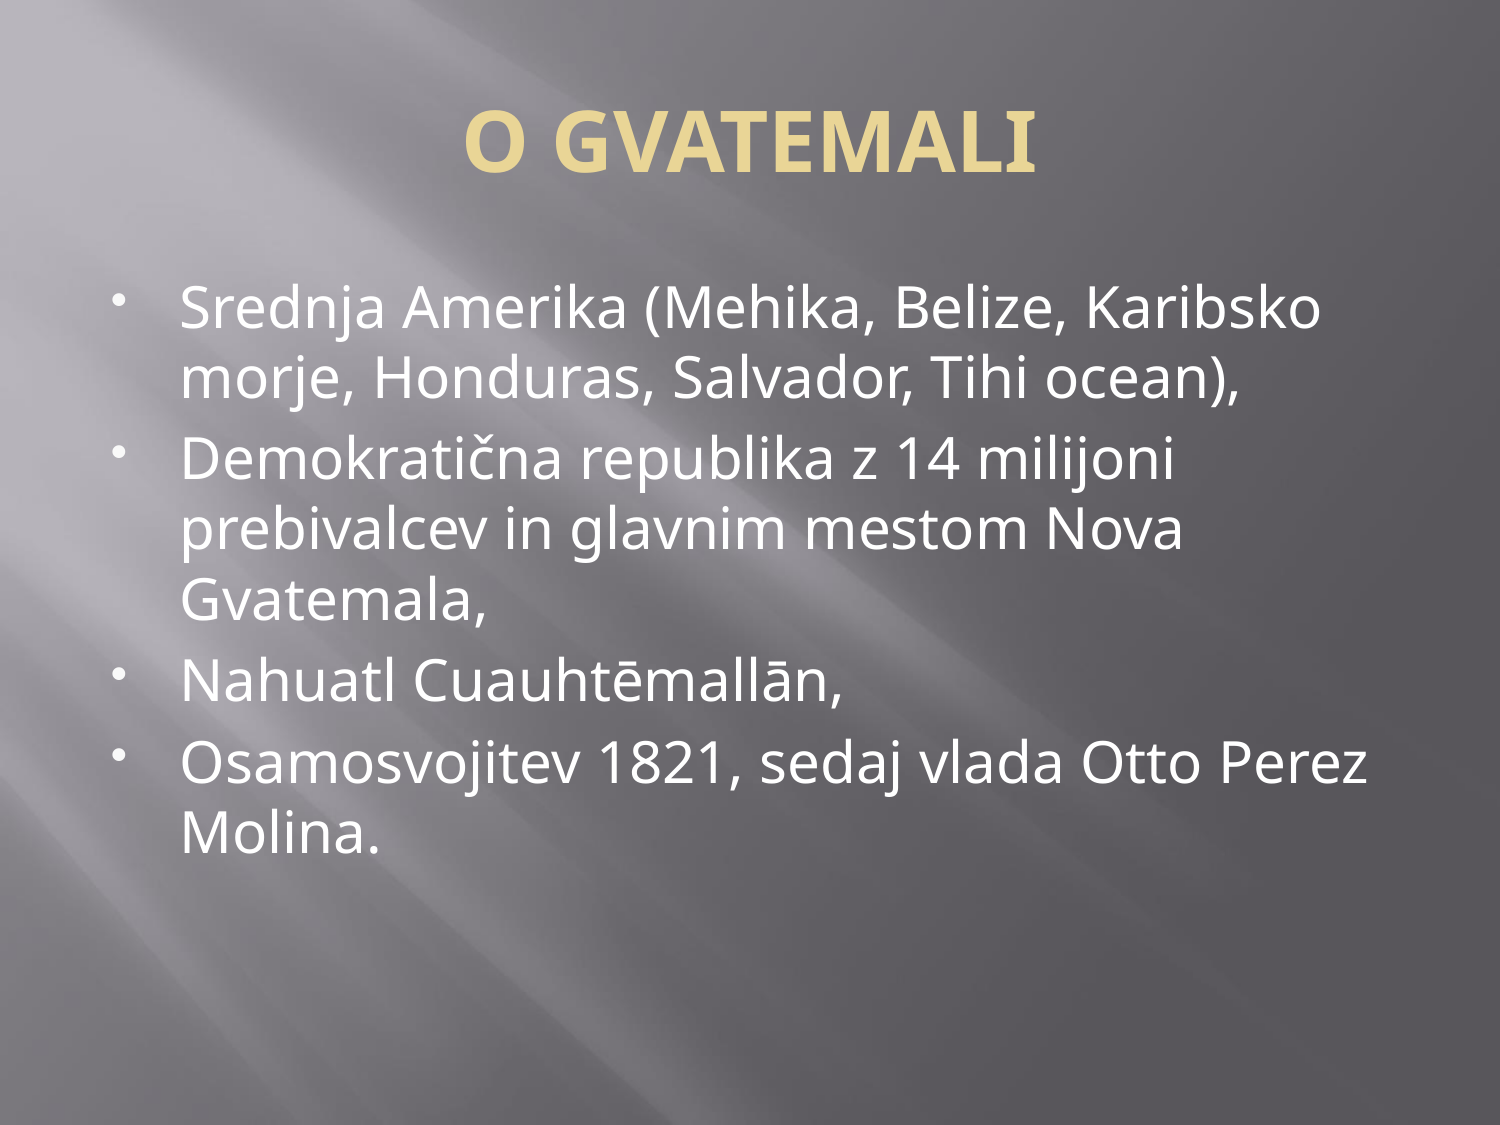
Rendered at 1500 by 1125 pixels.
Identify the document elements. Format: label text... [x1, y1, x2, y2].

picture [0, 0, 1500, 1125]
list Srednja Amerika (Mehika, Belize, Karibsko morje, Honduras, Salvador, Tihi ocean), Demokratična republika z 14 milijoni prebivalcev in glavnim mestom Nova Gvatemala, Nahuatl Cuauhtēmallān, Osamosvojitev 1821, sedaj vlada Otto Perez Molina. [75, 262, 1425, 1035]
title O GVATEMALI [75, 45, 1425, 233]
